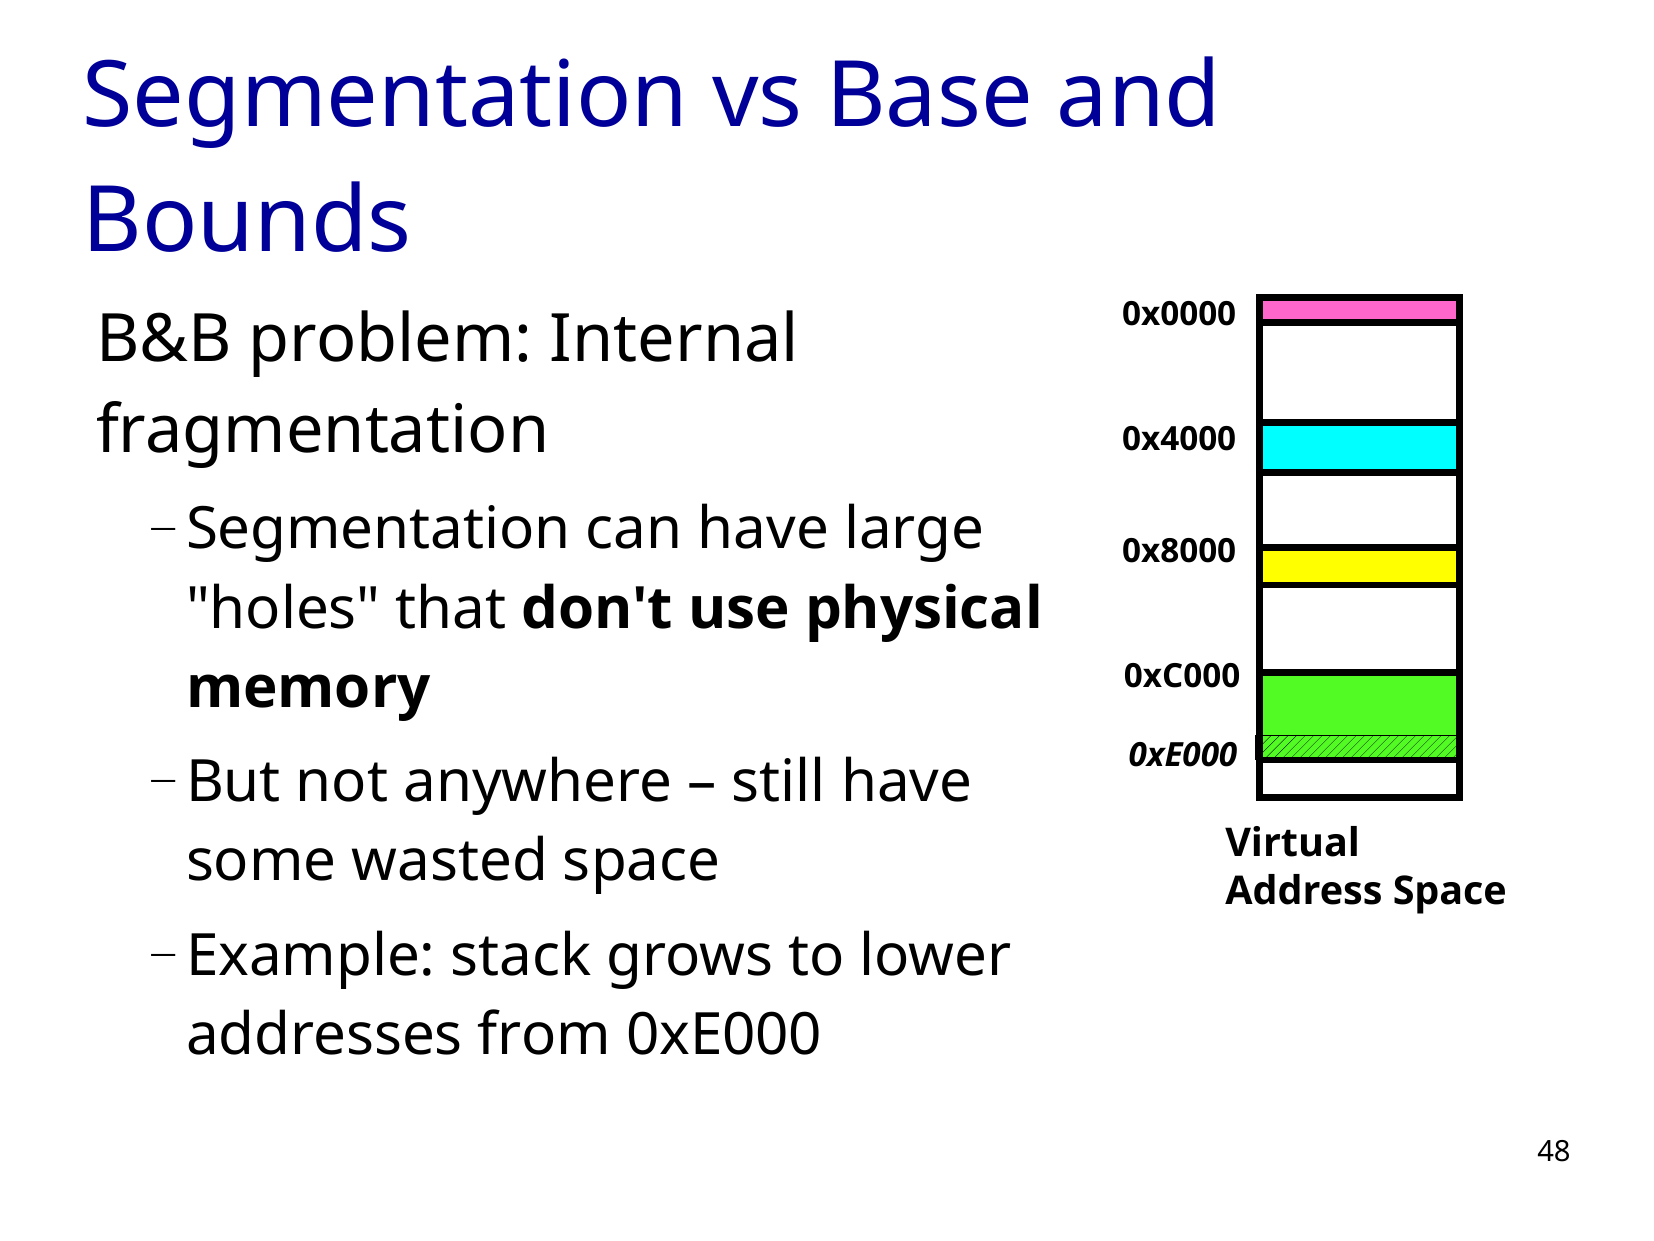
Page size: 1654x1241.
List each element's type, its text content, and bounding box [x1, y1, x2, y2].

title Segmentation vs Base and Bounds [82, 49, 1571, 257]
text_box [1259, 422, 1460, 473]
text_box 0xE000 [1113, 725, 1253, 780]
text_box Virtual Address Space [1210, 809, 1522, 920]
text_box [1255, 676, 1460, 760]
text_box [1259, 297, 1460, 323]
text_box 0x4000 [1107, 409, 1252, 465]
list B&B problem: Internal fragmentation Segmentation can have large "holes" that don't use physical memory But not anywhere – still have some wasted space Example: stack grows to lower addresses from 0xE000 [60, 290, 1081, 1096]
text_box 0x0000 [1107, 284, 1252, 340]
text_box 0xC000 [1109, 647, 1256, 702]
text_box [1259, 547, 1460, 585]
text_box 0x8000 [1107, 522, 1252, 577]
